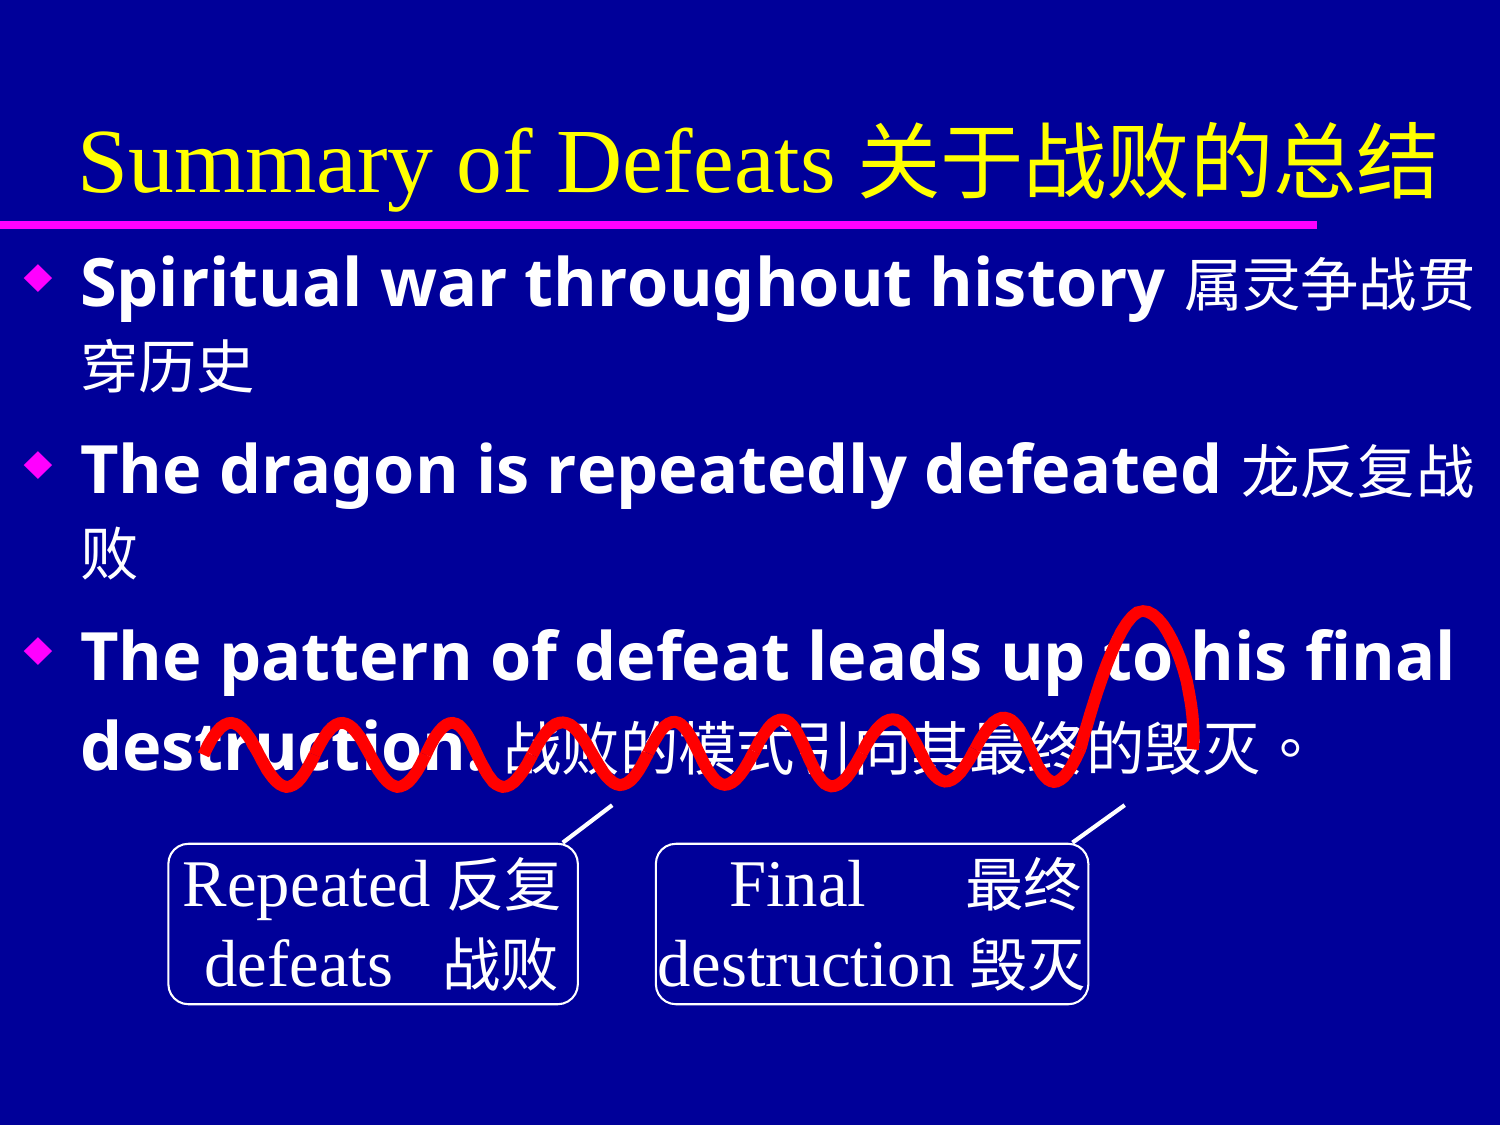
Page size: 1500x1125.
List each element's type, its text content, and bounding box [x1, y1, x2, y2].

text_box [198, 605, 1200, 793]
list Spiritual war throughout history属灵争战贯穿历史 The dragon is repeatedly defeated龙反复战败 The pattern of defeat leads up to his final destruction.战败的模式引向其最终的毁灭。 [8, 227, 1500, 903]
text_box Repeated反复 defeats 战败 [168, 843, 578, 1005]
text_box Final 最终 destruction毁灭 [655, 843, 1089, 1005]
title Summary of Defeats关于战败的总结 [62, 43, 1500, 225]
